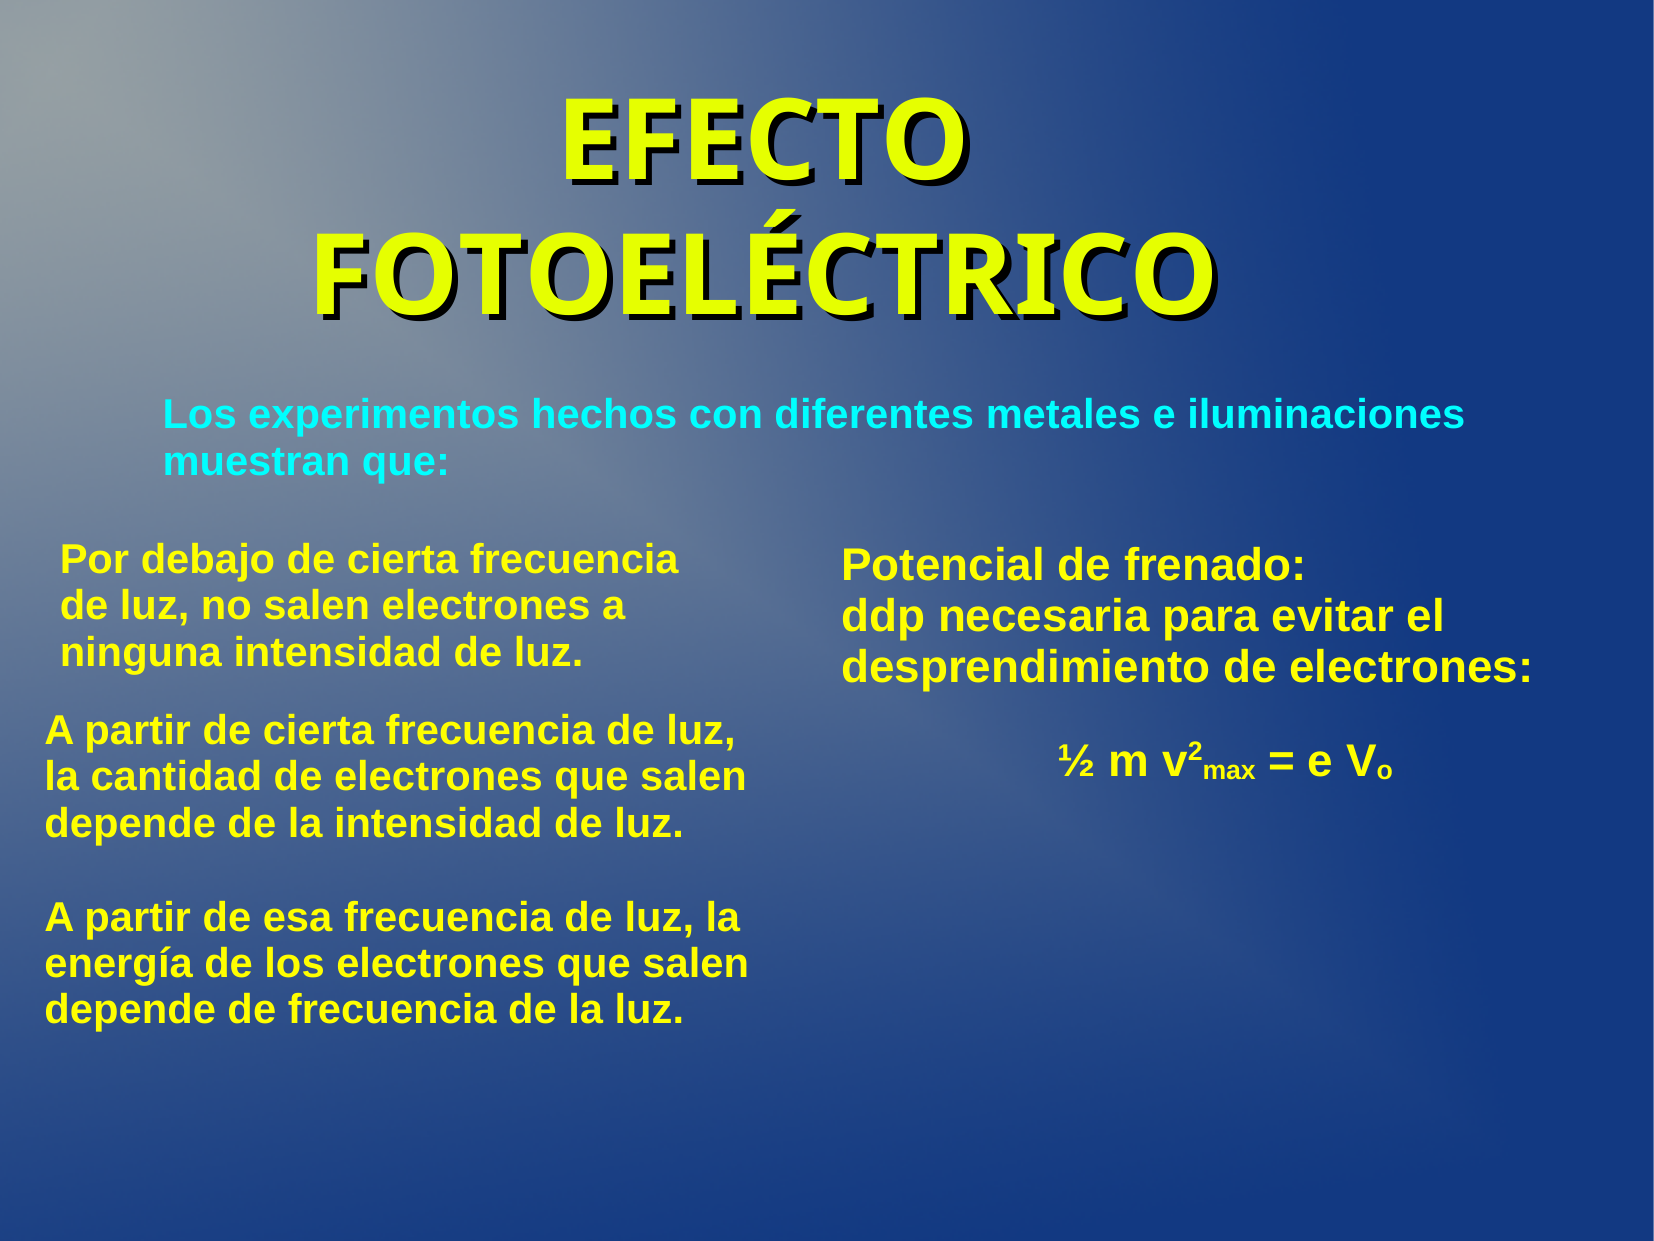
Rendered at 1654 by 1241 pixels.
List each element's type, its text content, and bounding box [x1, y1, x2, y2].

picture [0, 0, 1654, 1241]
text_box Los experimentos hechos con diferentes metales e iluminaciones muestran que: [147, 383, 1565, 502]
text_box A partir de cierta frecuencia de luz, la cantidad de electrones que salen depende de la intensidad de luz. [29, 699, 768, 857]
text_box Por debajo de cierta frecuencia de luz, no salen electrones a ninguna intensidad de luz. [45, 528, 739, 686]
title EFECTO FOTOELÉCTRICO [88, 59, 1439, 345]
text_box A partir de esa frecuencia de luz, la energía de los electrones que salen depende de frecuencia de la luz. [29, 885, 768, 1044]
text_box Potencial de frenado: ddp necesaria para evitar el desprendimiento de electrones: ½ m v2max = e Vo [826, 531, 1625, 815]
